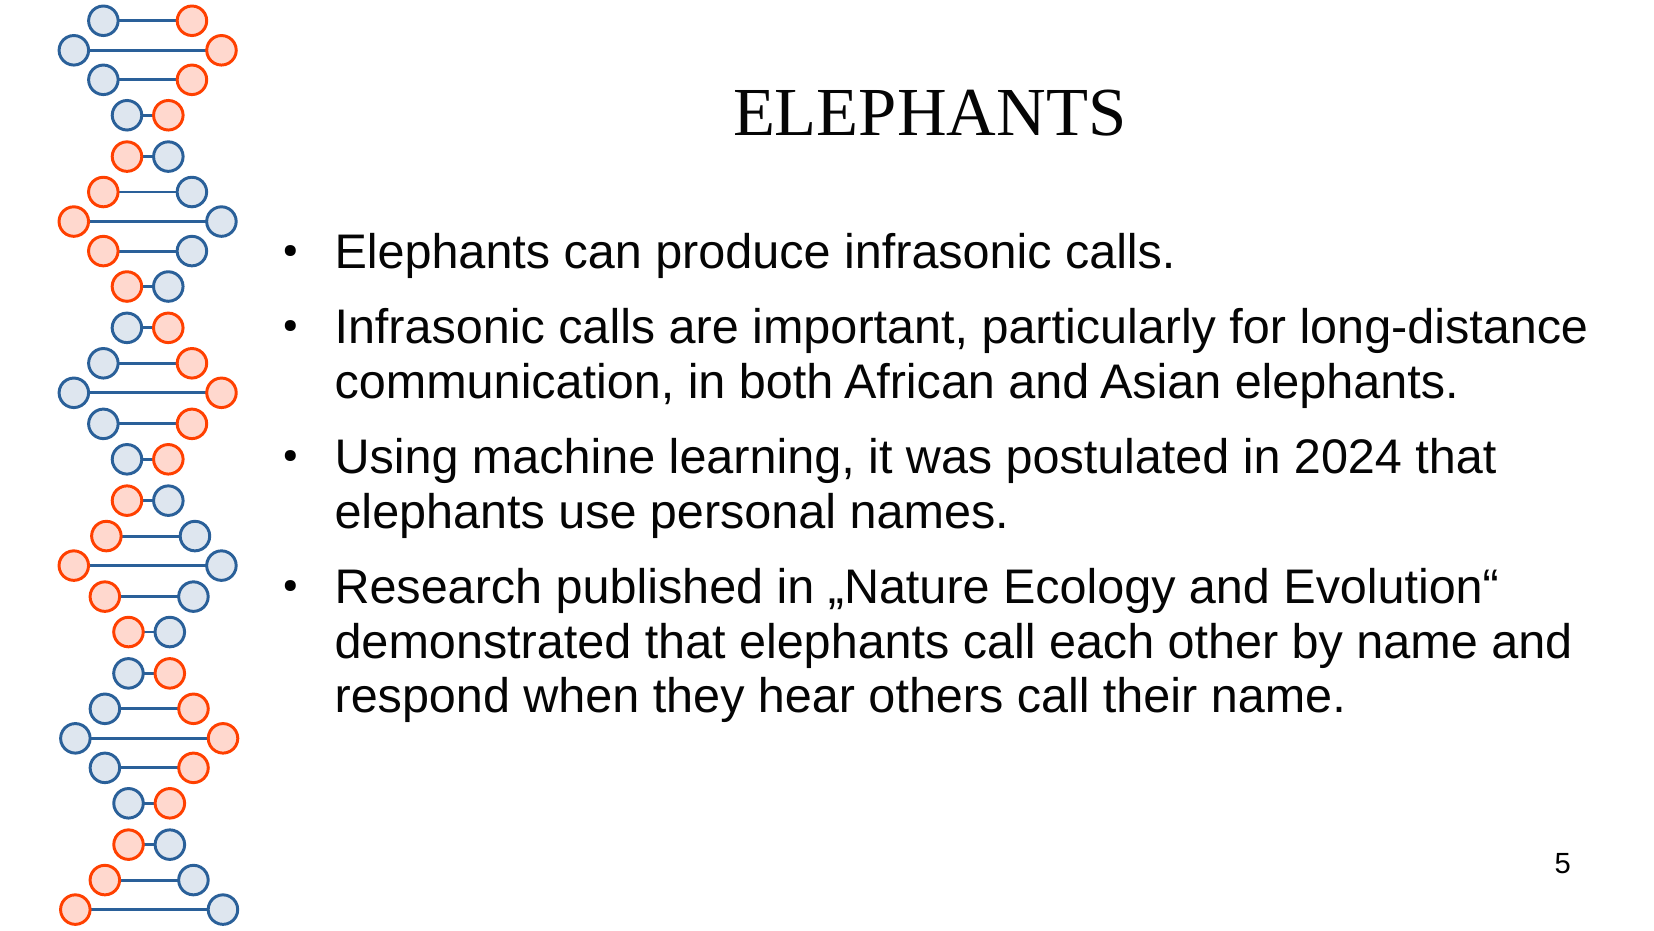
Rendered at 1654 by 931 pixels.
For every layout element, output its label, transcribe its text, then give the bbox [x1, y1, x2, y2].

list Elephants can produce infrasonic calls. Infrasonic calls are important, particularly for long-distance communication, in both African and Asian elephants. Using machine learning, it was postulated in 2024 that elephants use personal names. Research published in „Nature Ecology and Evolution“ demonstrated that elephants call each other by name and respond when they hear others call their name. [265, 224, 1595, 764]
title ELEPHANTS [265, 35, 1595, 189]
